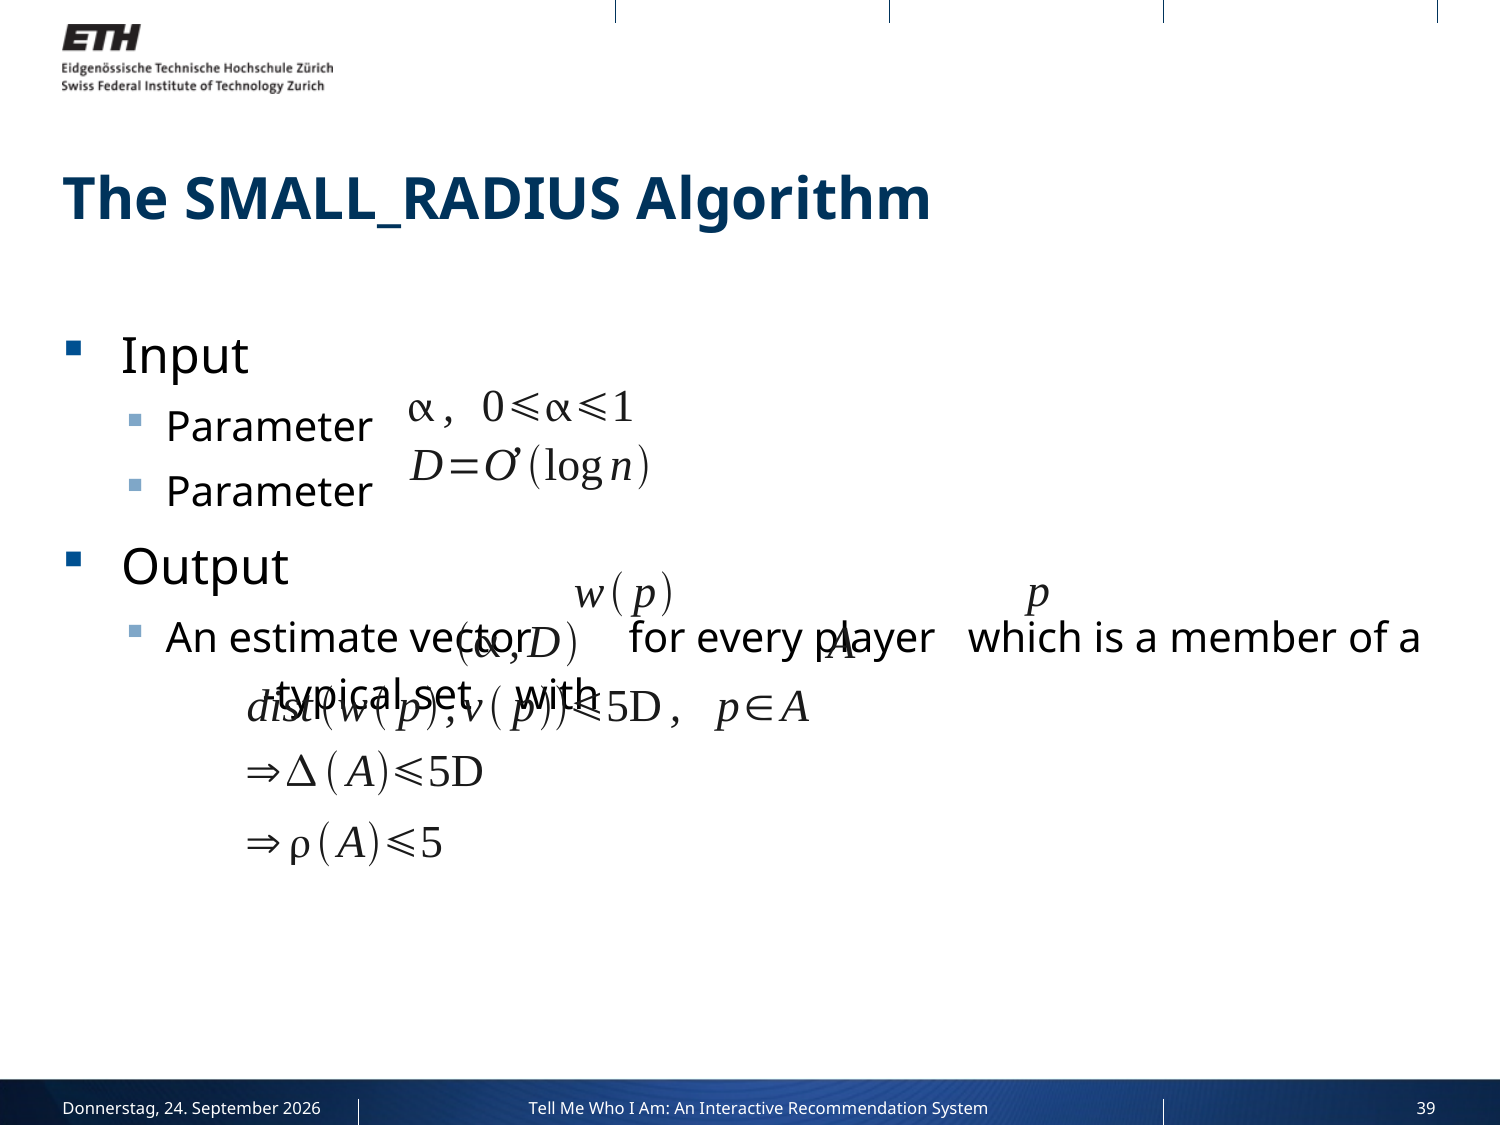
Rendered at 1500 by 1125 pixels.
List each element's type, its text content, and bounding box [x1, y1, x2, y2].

chart [238, 745, 491, 799]
picture [0, 1078, 1500, 1125]
chart [238, 680, 816, 734]
picture [62, 24, 333, 94]
chart [449, 566, 681, 670]
chart [400, 439, 657, 493]
chart [400, 380, 642, 432]
title The SMALL_RADIUS Algorithm [62, 157, 1438, 281]
list Input Parameter Parameter Output An estimate vector for every player which is a member of a -typical set with [62, 319, 1438, 1052]
chart [238, 816, 449, 870]
chart [1013, 565, 1056, 617]
chart [816, 618, 861, 669]
